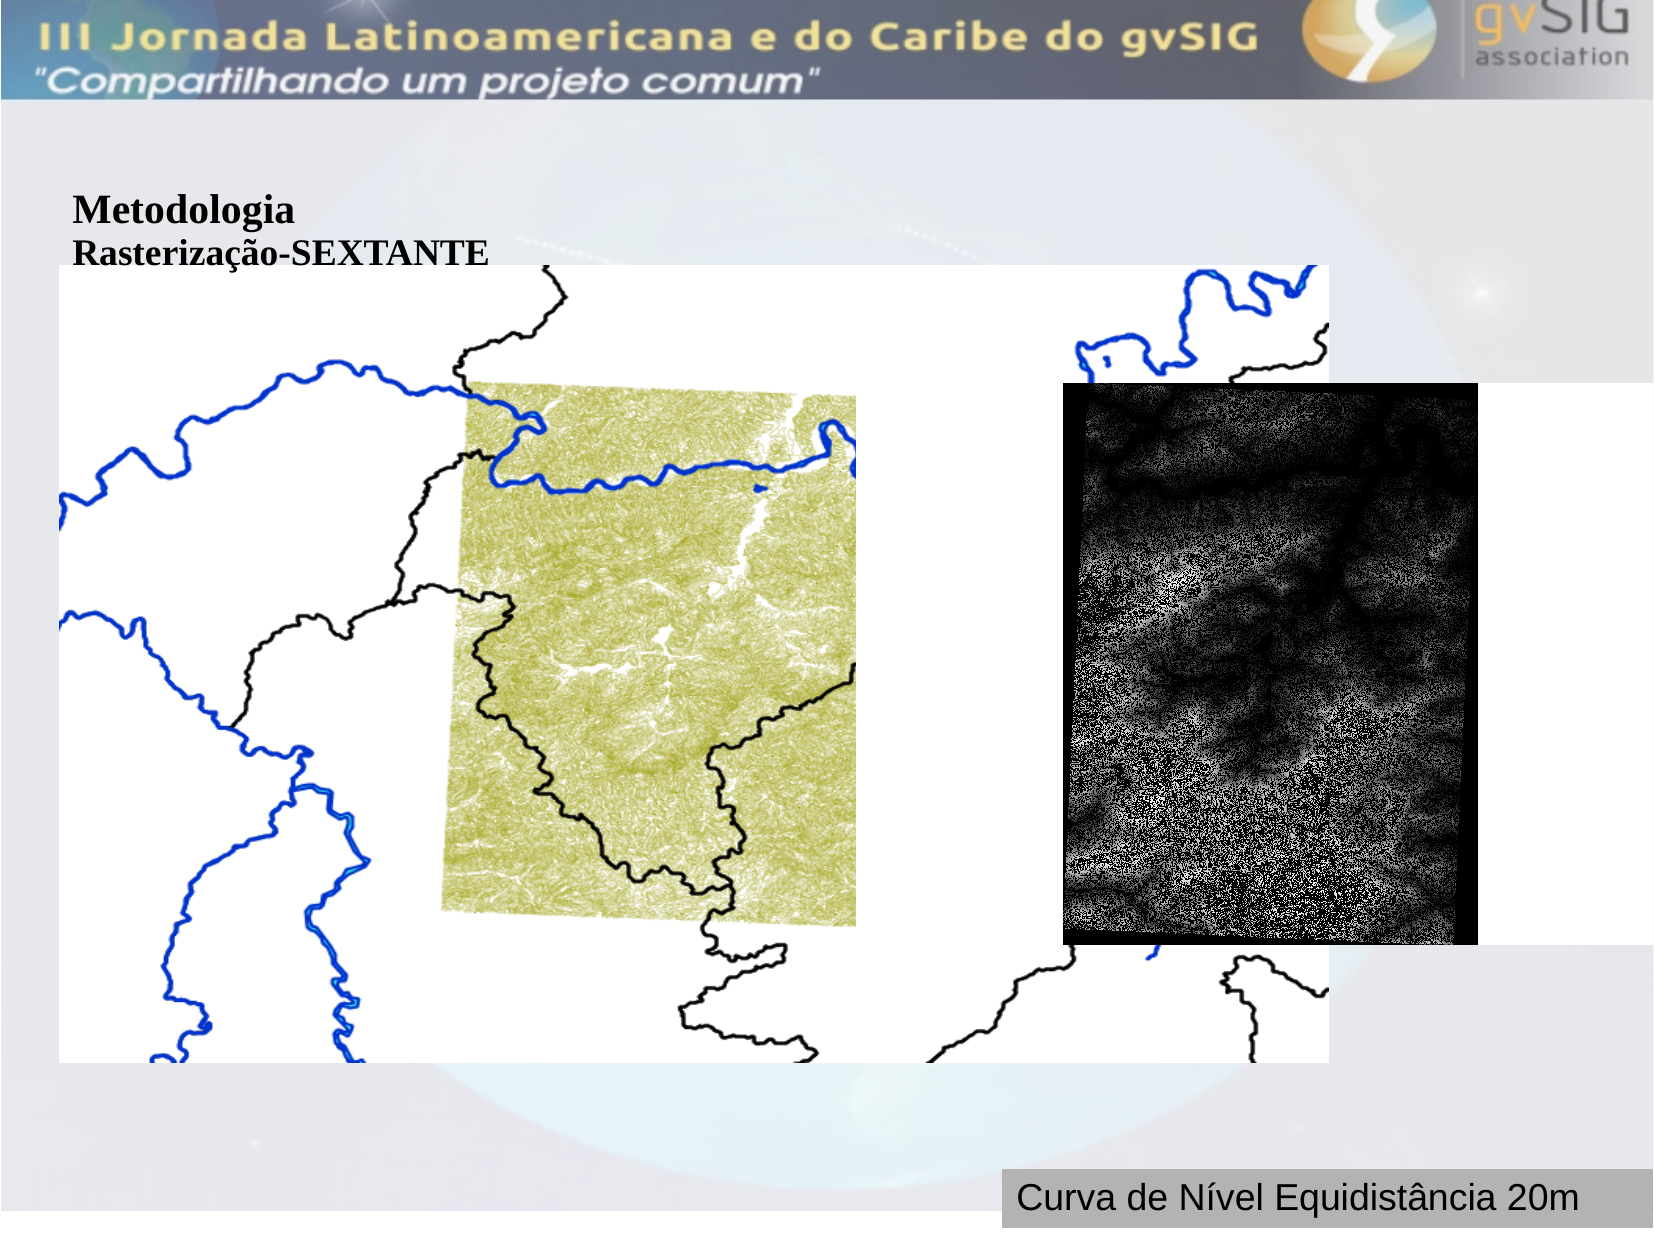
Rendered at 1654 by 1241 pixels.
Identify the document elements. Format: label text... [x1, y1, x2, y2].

table_header Curva de Nível Equidistância 20m [1002, 1169, 1653, 1228]
picture [1, 0, 1654, 1211]
table_header Metodologia Rasterização-SEXTANTE [57, 179, 531, 284]
